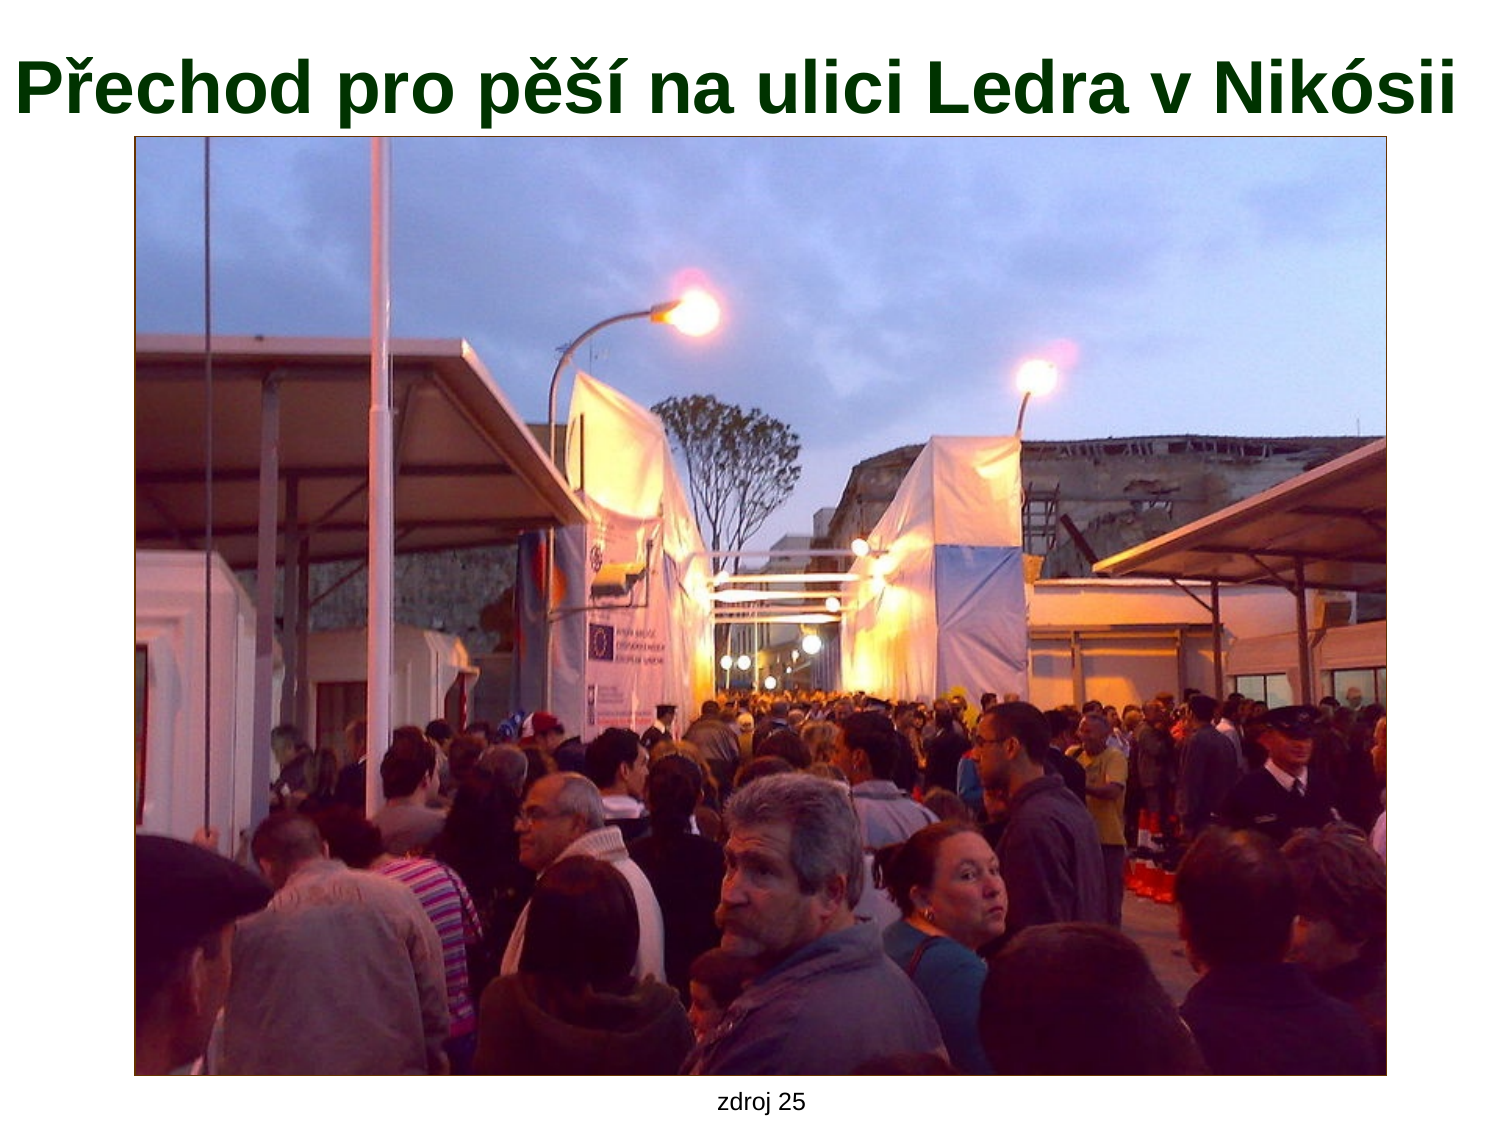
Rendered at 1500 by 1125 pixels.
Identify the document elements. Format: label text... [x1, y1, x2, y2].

text_box zdroj 25 [135, 1077, 1388, 1124]
text_box Přechod pro pěší na ulici Ledra v Nikósii [0, 30, 1500, 137]
picture [135, 137, 1386, 1075]
